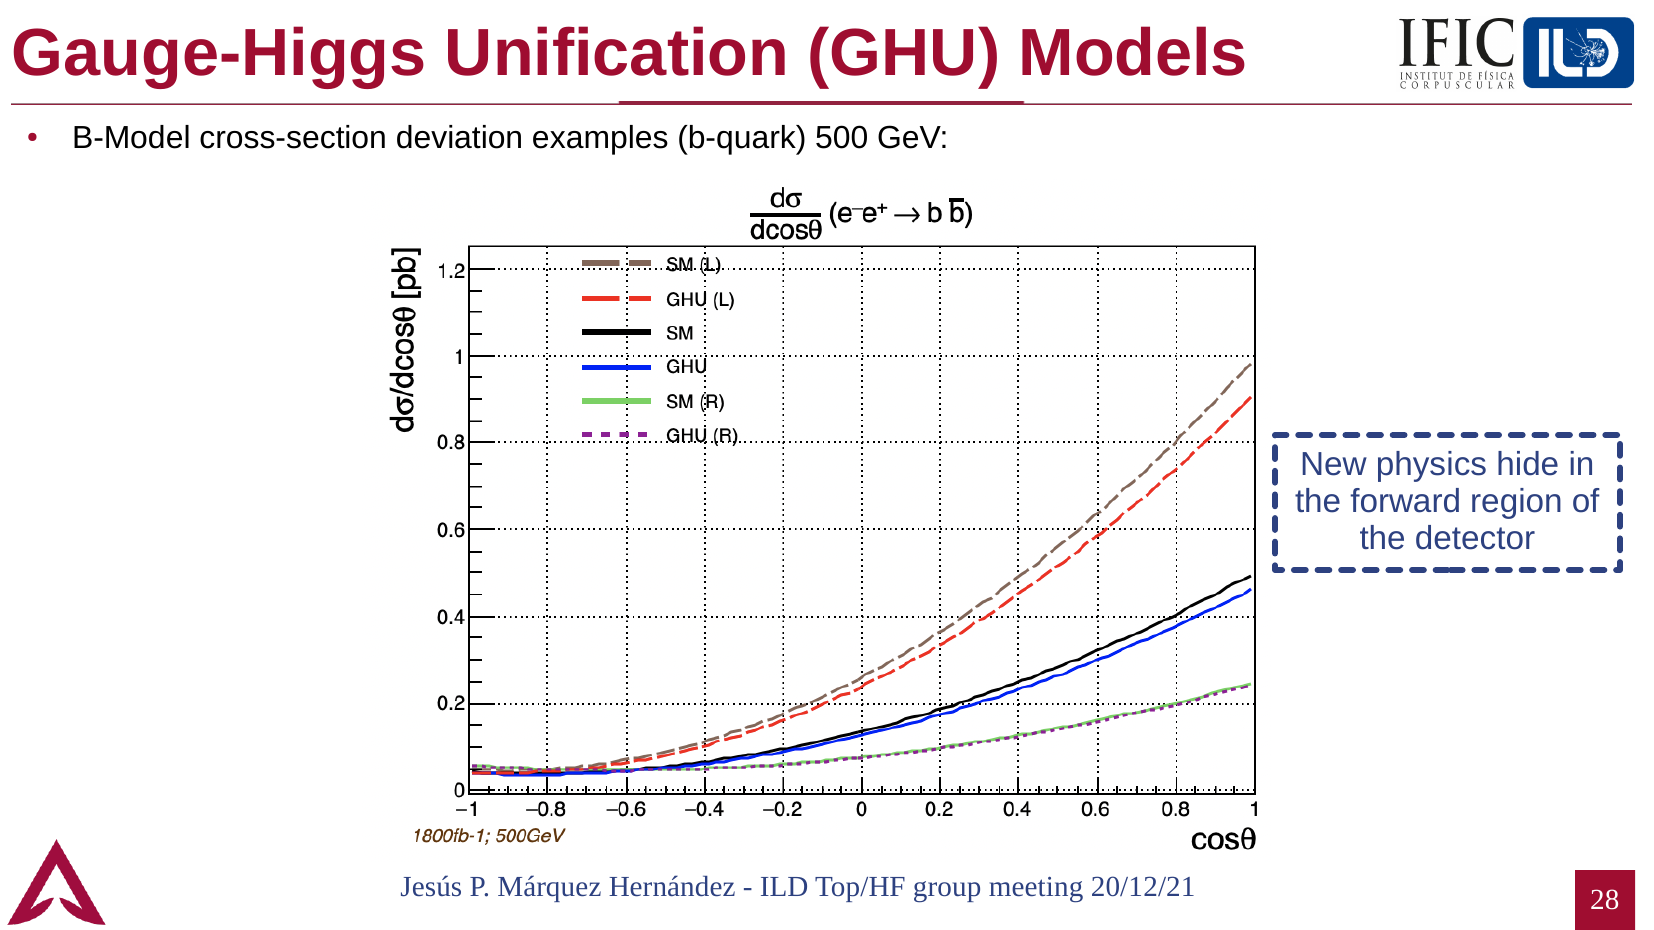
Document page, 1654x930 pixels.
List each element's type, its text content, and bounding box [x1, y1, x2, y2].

title Gauge-Higgs Unification (GHU) Models [11, 14, 1500, 102]
list B-Model cross-section deviation examples (b-quark) 500 GeV: [11, 119, 961, 163]
picture [362, 179, 1271, 862]
picture [11, 101, 1632, 105]
picture [1500, 16, 1517, 92]
picture [1522, 14, 1635, 90]
text_box New physics hide in the forward region of the detector [1275, 435, 1621, 571]
picture [7, 839, 106, 925]
